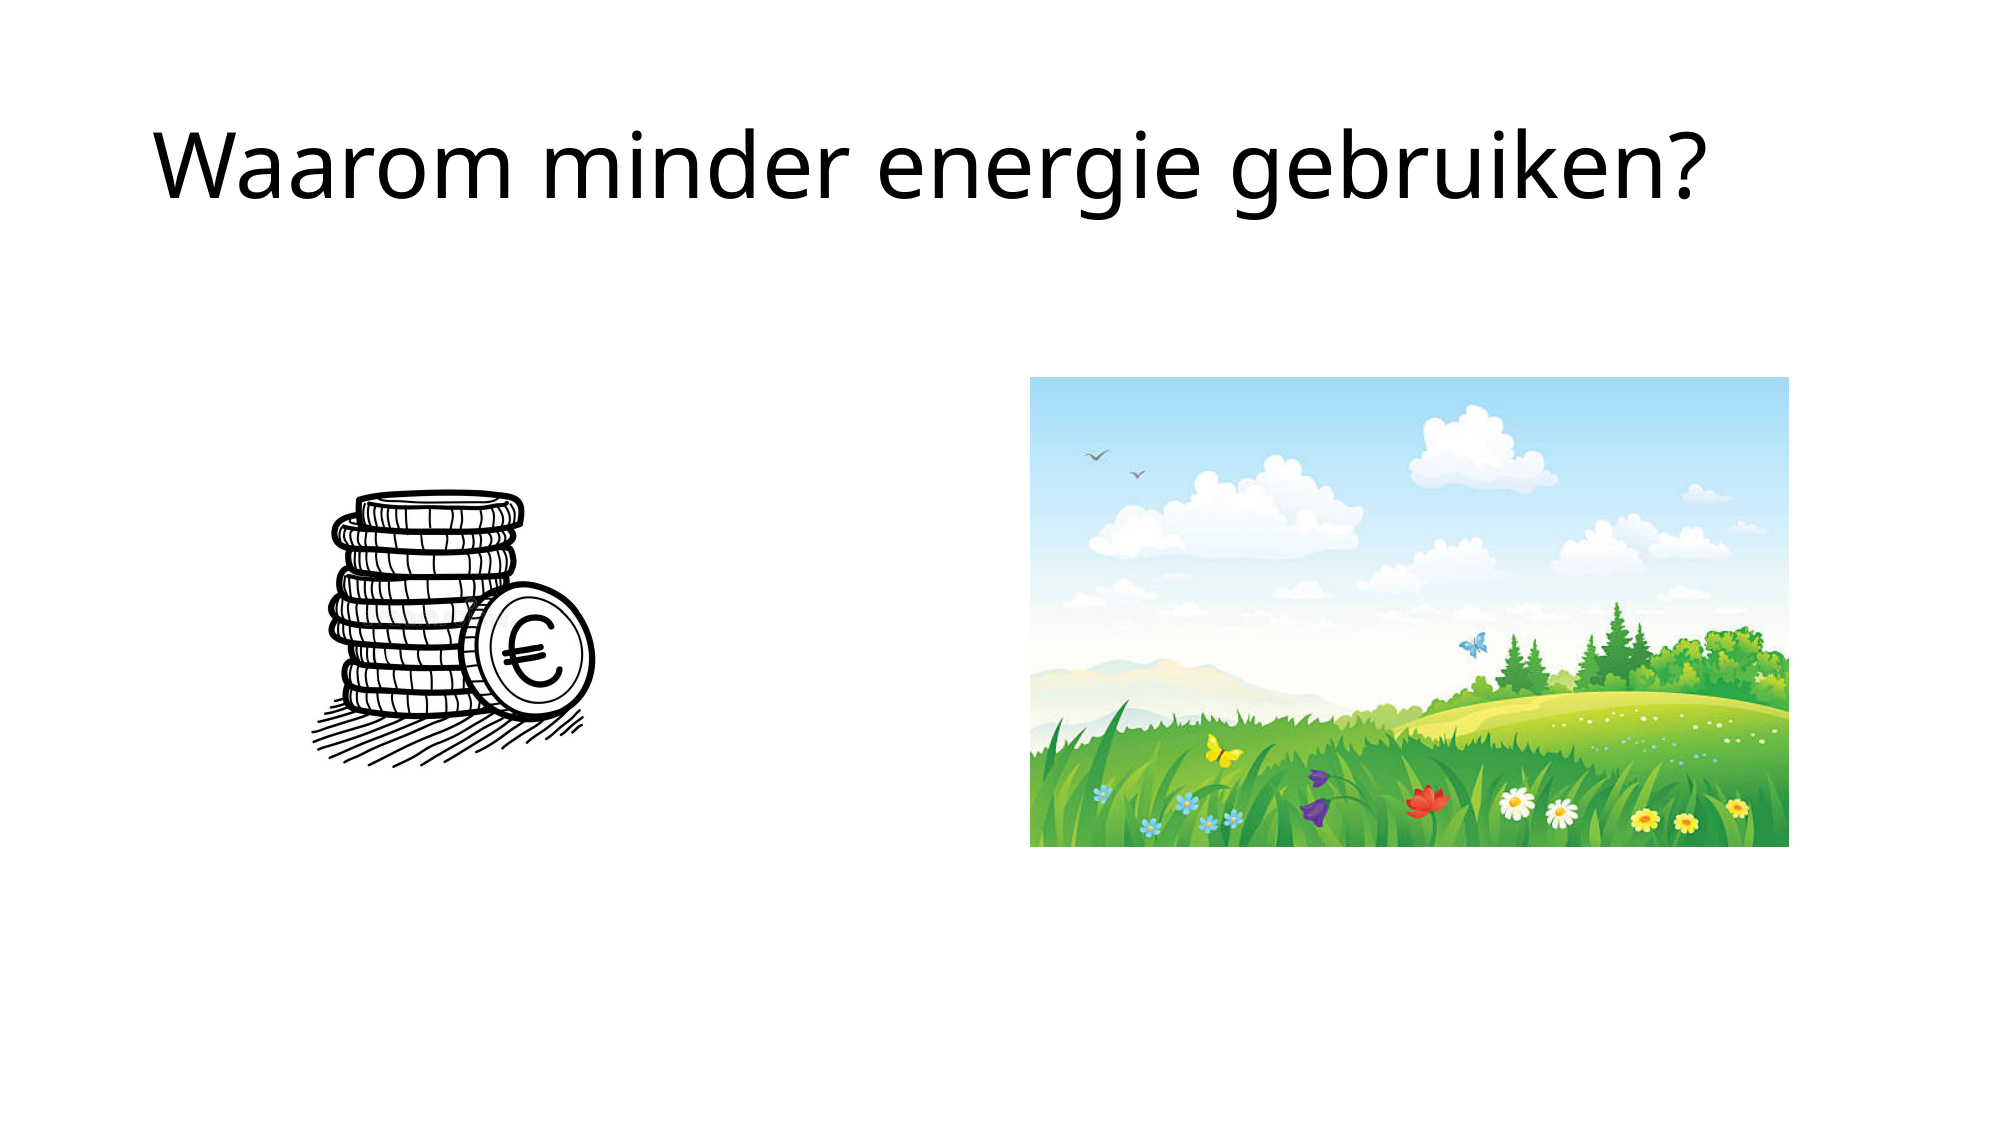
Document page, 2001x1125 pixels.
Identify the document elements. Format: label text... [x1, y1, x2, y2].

picture [238, 428, 639, 795]
picture [1030, 377, 1789, 847]
title Waarom minder energie gebruiken? [137, 59, 1863, 278]
